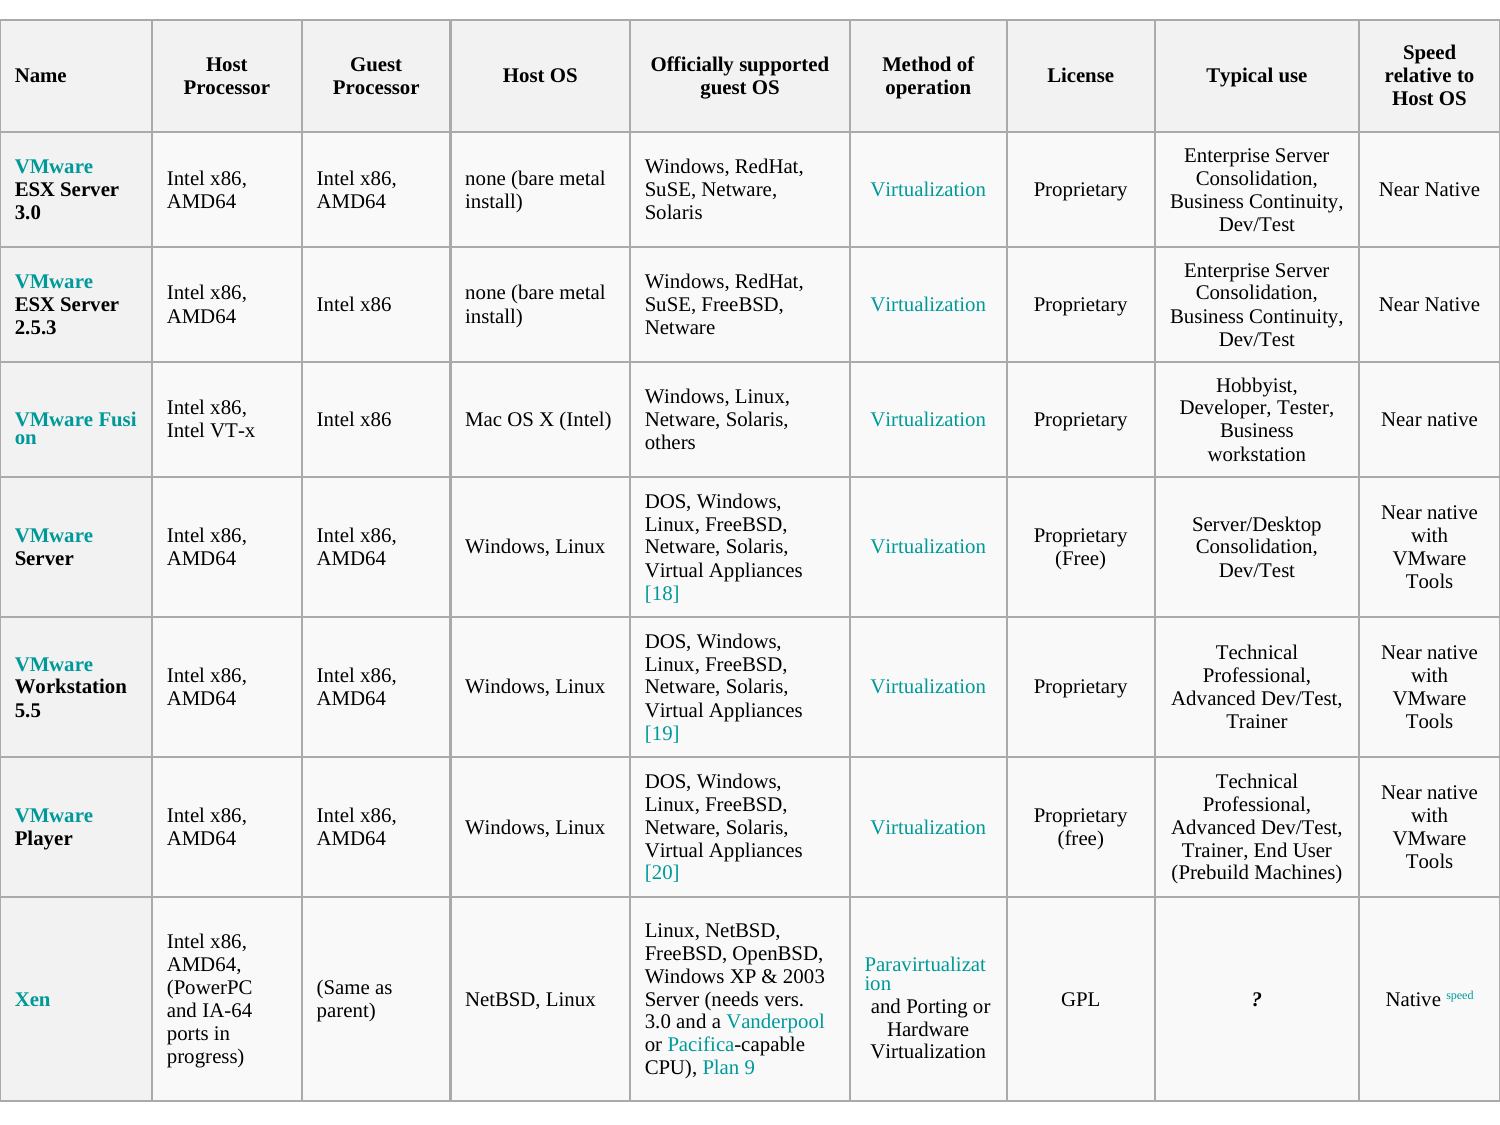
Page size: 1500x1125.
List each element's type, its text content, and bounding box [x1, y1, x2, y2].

text_box Near native [1360, 363, 1499, 476]
text_box DOS, Windows, Linux, FreeBSD, Netware, Solaris, Virtual Appliances[19] [631, 618, 849, 756]
text_box Virtualization [851, 133, 1006, 246]
text_box Near Native [1360, 133, 1499, 246]
text_box DOS, Windows, Linux, FreeBSD, Netware, Solaris, Virtual Appliances[18] [631, 478, 849, 616]
text_box Speed relative to Host OS [1360, 21, 1499, 131]
text_box Technical Professional, Advanced Dev/Test, Trainer [1156, 618, 1358, 756]
text_box Enterprise Server Consolidation, Business Continuity, Dev/Test [1156, 248, 1358, 361]
text_box NetBSD, Linux [452, 898, 629, 1100]
text_box License [1008, 21, 1154, 131]
text_box Intel x86, AMD64 [153, 248, 301, 361]
text_box none (bare metal install) [452, 248, 629, 361]
text_box Proprietary (free) [1008, 758, 1154, 896]
text_box Proprietary [1008, 618, 1154, 756]
text_box none (bare metal install) [452, 133, 629, 246]
text_box Near native with VMware Tools [1360, 478, 1499, 616]
text_box Virtualization [851, 758, 1006, 896]
text_box Virtualization [851, 478, 1006, 616]
text_box Proprietary [1008, 248, 1154, 361]
text_box Xen [1, 898, 151, 1100]
text_box Guest Processor [303, 21, 449, 131]
text_box Intel x86, AMD64 [153, 478, 301, 616]
text_box Near Native [1360, 248, 1499, 361]
text_box Intel x86, AMD64 [153, 758, 301, 896]
text_box Server/Desktop Consolidation, Dev/Test [1156, 478, 1358, 616]
text_box Virtualization [851, 363, 1006, 476]
text_box Windows, Linux, Netware, Solaris, others [631, 363, 849, 476]
text_box Proprietary (Free) [1008, 478, 1154, 616]
text_box VMware Server [1, 478, 151, 616]
text_box Intel x86, AMD64 [303, 618, 449, 756]
text_box Proprietary [1008, 363, 1154, 476]
text_box Near native with VMware Tools [1360, 758, 1499, 896]
text_box Linux, NetBSD, FreeBSD, OpenBSD, Windows XP & 2003 Server (needs vers. 3.0 and a Vanderpool or Pacifica-capable CPU), Plan 9 [631, 898, 849, 1100]
text_box VMware ESX Server 2.5.3 [1, 248, 151, 361]
text_box Hobbyist, Developer, Tester, Business workstation [1156, 363, 1358, 476]
text_box VMware Player [1, 758, 151, 896]
text_box Windows, Linux [452, 478, 629, 616]
text_box Windows, RedHat, SuSE, Netware, Solaris [631, 133, 849, 246]
text_box Method of operation [851, 21, 1006, 131]
text_box Host Processor [153, 21, 301, 131]
text_box Windows, Linux [452, 758, 629, 896]
text_box Virtualization [851, 248, 1006, 361]
text_box Typical use [1156, 21, 1358, 131]
text_box Intel x86, Intel VT-x [153, 363, 301, 476]
text_box DOS, Windows, Linux, FreeBSD, Netware, Solaris, Virtual Appliances[20] [631, 758, 849, 896]
text_box ? [1156, 898, 1358, 1100]
text_box Intel x86, AMD64, (PowerPC and IA-64 ports in progress) [153, 898, 301, 1100]
text_box Intel x86, AMD64 [303, 478, 449, 616]
text_box Intel x86, AMD64 [153, 618, 301, 756]
text_box Mac OS X (Intel) [452, 363, 629, 476]
text_box Enterprise Server Consolidation, Business Continuity, Dev/Test [1156, 133, 1358, 246]
text_box Name [1, 21, 151, 131]
text_box Intel x86 [303, 248, 449, 361]
text_box Near native with VMware Tools [1360, 618, 1499, 756]
text_box Proprietary [1008, 133, 1154, 246]
text_box Intel x86, AMD64 [303, 758, 449, 896]
text_box VMware Fusion [1, 363, 151, 476]
text_box Native speed [1360, 898, 1499, 1100]
text_box Paravirtualization and Porting or Hardware Virtualization [851, 898, 1006, 1100]
text_box VMware Workstation 5.5 [1, 618, 151, 756]
text_box Windows, Linux [452, 618, 629, 756]
text_box Virtualization [851, 618, 1006, 756]
text_box (Same as parent) [303, 898, 449, 1100]
text_box Intel x86, AMD64 [303, 133, 449, 246]
text_box Host OS [452, 21, 629, 131]
text_box GPL [1008, 898, 1154, 1100]
text_box VMware ESX Server 3.0 [1, 133, 151, 246]
text_box Intel x86 [303, 363, 449, 476]
text_box Windows, RedHat, SuSE, FreeBSD, Netware [631, 248, 849, 361]
text_box Officially supported guest OS [631, 21, 849, 131]
text_box Technical Professional, Advanced Dev/Test, Trainer, End User (Prebuild Machines) [1156, 758, 1358, 896]
text_box Intel x86, AMD64 [153, 133, 301, 246]
